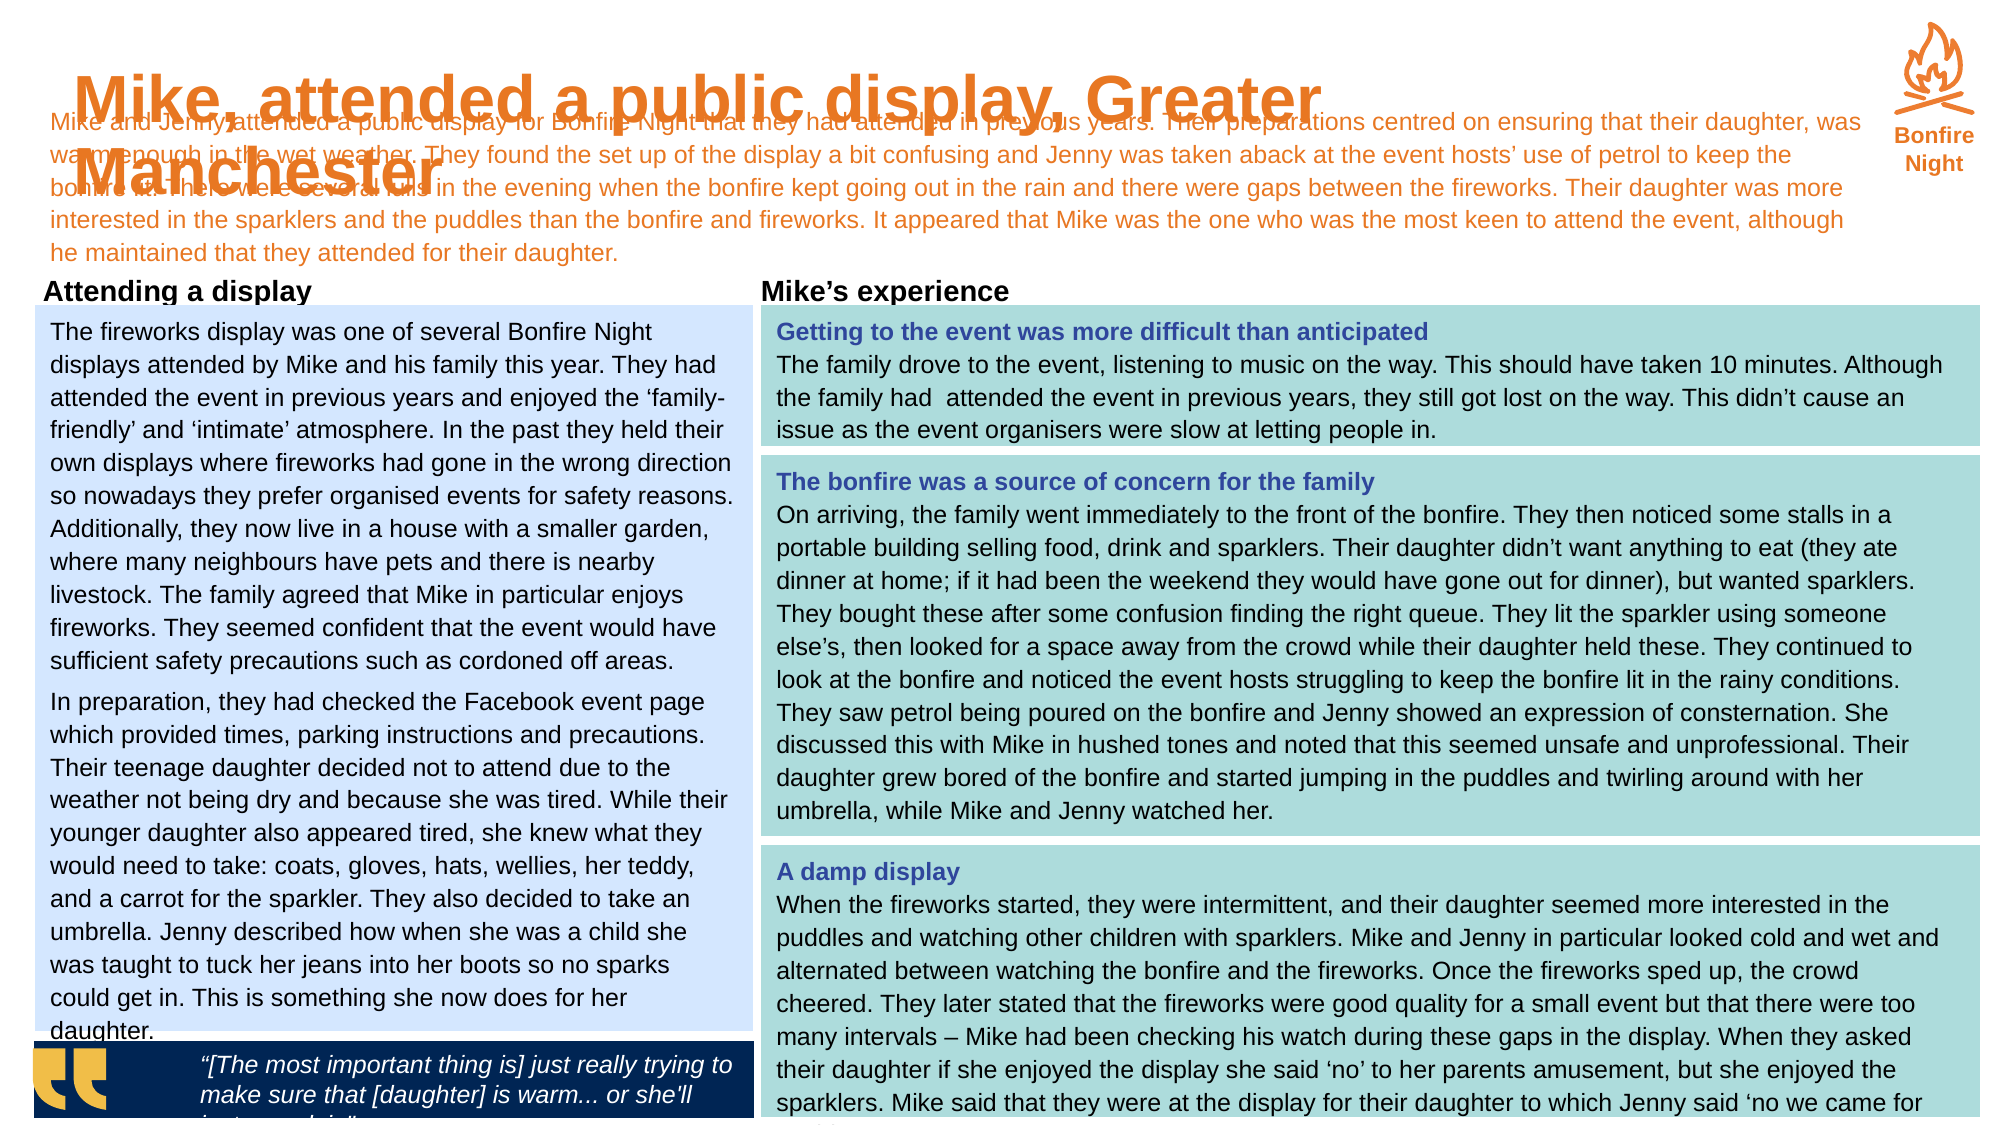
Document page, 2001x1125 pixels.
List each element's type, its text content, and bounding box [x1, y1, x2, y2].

text_box [1894, 91, 1975, 113]
text_box Attending a display [42, 268, 760, 305]
text_box Mike’s experience [760, 268, 1389, 305]
text_box [1904, 21, 1963, 94]
text_box [73, 1048, 107, 1110]
text_box The bonfire was a source of concern for the family On arriving, the family went immediately to the front of the bonfire. They then noticed some stalls in a portable building selling food, drink and sparklers. Their daughter didn’t want anything to eat (they ate dinner at home; if it had been the weekend they would have gone out for dinner), but wanted sparklers. They bought these after some confusion finding the right queue. They lit the sparkler using someone else’s, then looked for a space away from the crowd while their daughter held these. They continued to look at the bonfire and noticed the event hosts struggling to keep the bonfire lit in the rainy conditions. They saw petrol being poured on the bonfire and Jenny showed an expression of consternation. She discussed this with Mike in hushed tones and noted that this seemed unsafe and unprofessional. Their daughter grew bored of the bonfire and started jumping in the puddles and twirling around with her umbrella, while Mike and Jenny watched her. [761, 455, 1980, 836]
text_box [32, 1048, 66, 1110]
text_box Bonfire Night [1866, 113, 2000, 186]
text_box A damp display When the fireworks started, they were intermittent, and their daughter seemed more interested in the puddles and watching other children with sparklers. Mike and Jenny in particular looked cold and wet and alternated between watching the bonfire and the fireworks. Once the fireworks sped up, the crowd cheered. They later stated that the fireworks were good quality for a small event but that there were too many intervals – Mike had been checking his watch during these gaps in the display. When they asked their daughter if she enjoyed the display she said ‘no’ to her parents amusement, but she enjoyed the sparklers. Mike said that they were at the display for their daughter to which Jenny said ‘no we came for Daddy’. [761, 845, 1980, 1117]
title Mike, attended a public display, Greater Manchester [46, 0, 1762, 91]
text_box Getting to the event was more difficult than anticipated The family drove to the event, listening to music on the way. This should have taken 10 minutes. Although the family had attended the event in previous years, they still got lost on the way. This didn’t cause an issue as the event organisers were slow at letting people in. [761, 305, 1980, 446]
text_box The fireworks display was one of several Bonfire Night displays attended by Mike and his family this year. They had attended the event in previous years and enjoyed the ‘family-friendly’ and ‘intimate’ atmosphere. In the past they held their own displays where fireworks had gone in the wrong direction so nowadays they prefer organised events for safety reasons. Additionally, they now live in a house with a smaller garden, where many neighbours have pets and there is nearby livestock. The family agreed that Mike in particular enjoys fireworks. They seemed confident that the event would have sufficient safety precautions such as cordoned off areas. In preparation, they had checked the Facebook event page which provided times, parking instructions and precautions. Their teenage daughter decided not to attend due to the weather not being dry and because she was tired. While their younger daughter also appeared tired, she knew what they would need to take: coats, gloves, hats, wellies, her teddy, and a carrot for the sparkler. They also decided to take an umbrella. Jenny described how when she was a child she was taught to tuck her jeans into her boots so no sparks could get in. This is something she now does for her daughter. [35, 305, 753, 1031]
text_box “[The most important thing is] just really trying to make sure that [daughter] is warm... or she'll just complain" [35, 1042, 753, 1117]
text_box Mike and Jenny attended a public display for Bonfire Night that they had attended in previous years. Their preparations centred on ensuring that their daughter, was warm enough in the wet weather. They found the set up of the display a bit confusing and Jenny was taken aback at the event hosts’ use of petrol to keep the bonfire lit. There were several lulls in the evening when the bonfire kept going out in the rain and there were gaps between the fireworks. Their daughter was more interested in the sparklers and the puddles than the bonfire and fireworks. It appeared that Mike was the one who was the most keen to attend the event, although he maintained that they attended for their daughter. [35, 95, 1892, 265]
